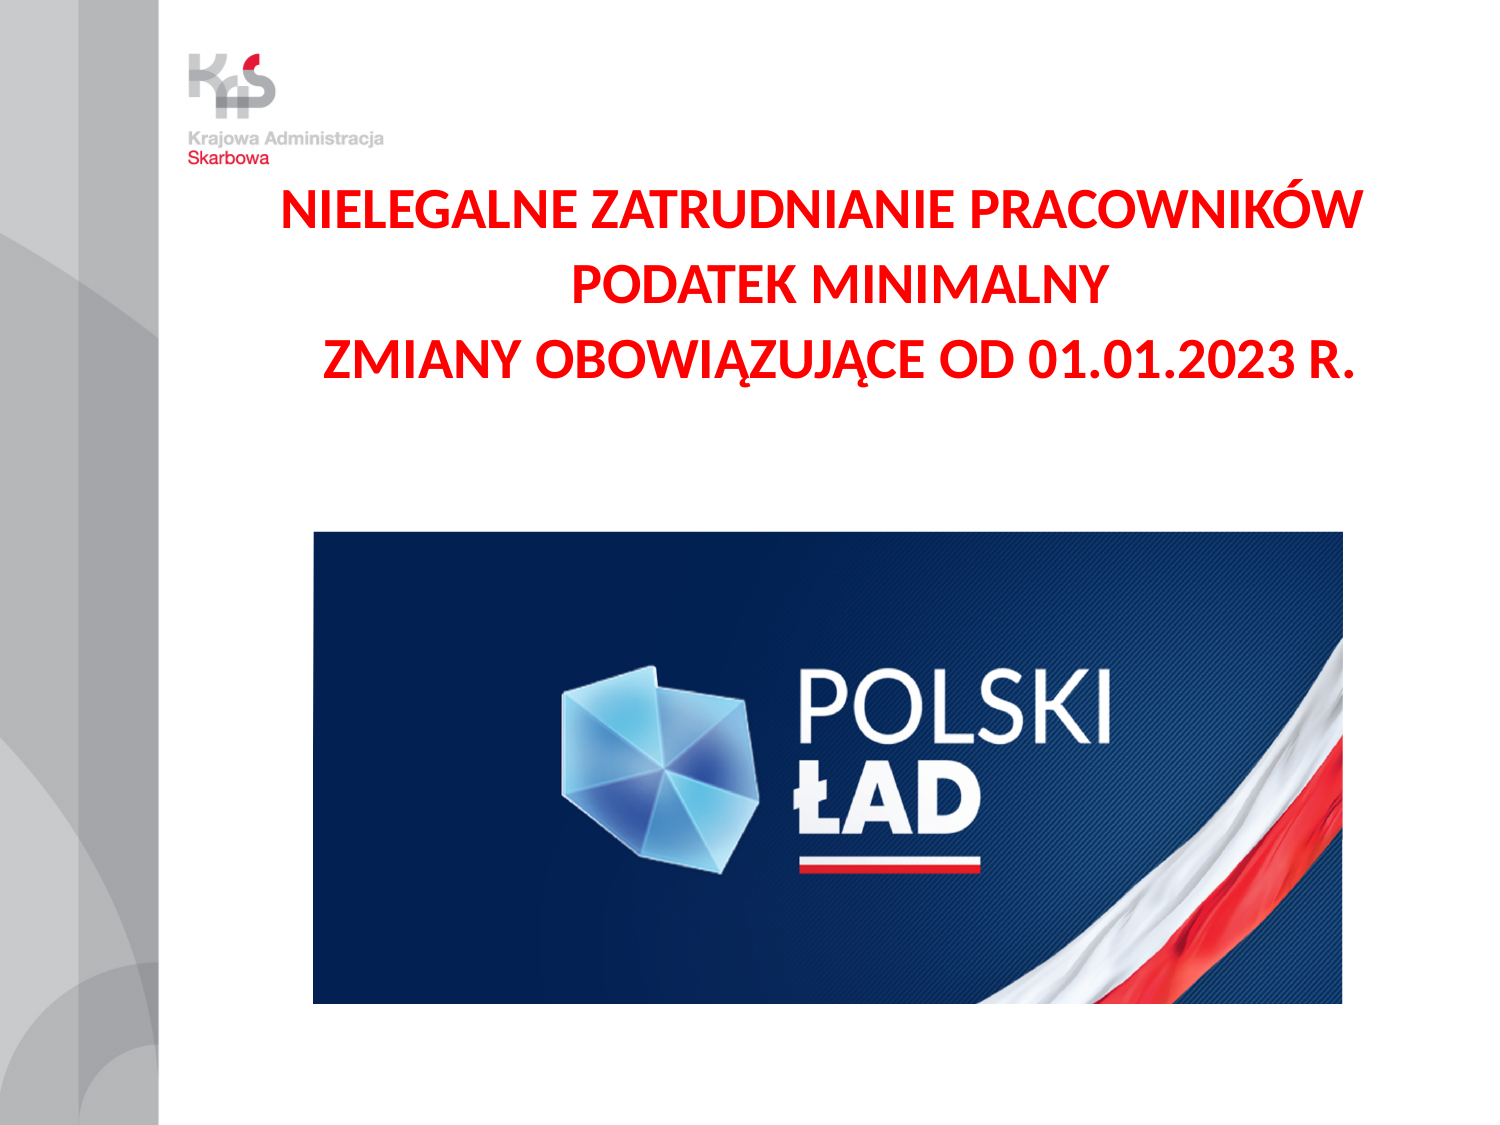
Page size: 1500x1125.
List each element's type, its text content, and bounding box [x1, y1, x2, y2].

text_box NIELEGALNE ZATRUDNIANIE PRACOWNIKÓW PODATEK MINIMALNY ZMIANY OBOWIĄZUJĄCE OD 01.01.2023 R. [265, 177, 1416, 457]
picture [0, 0, 1500, 1125]
